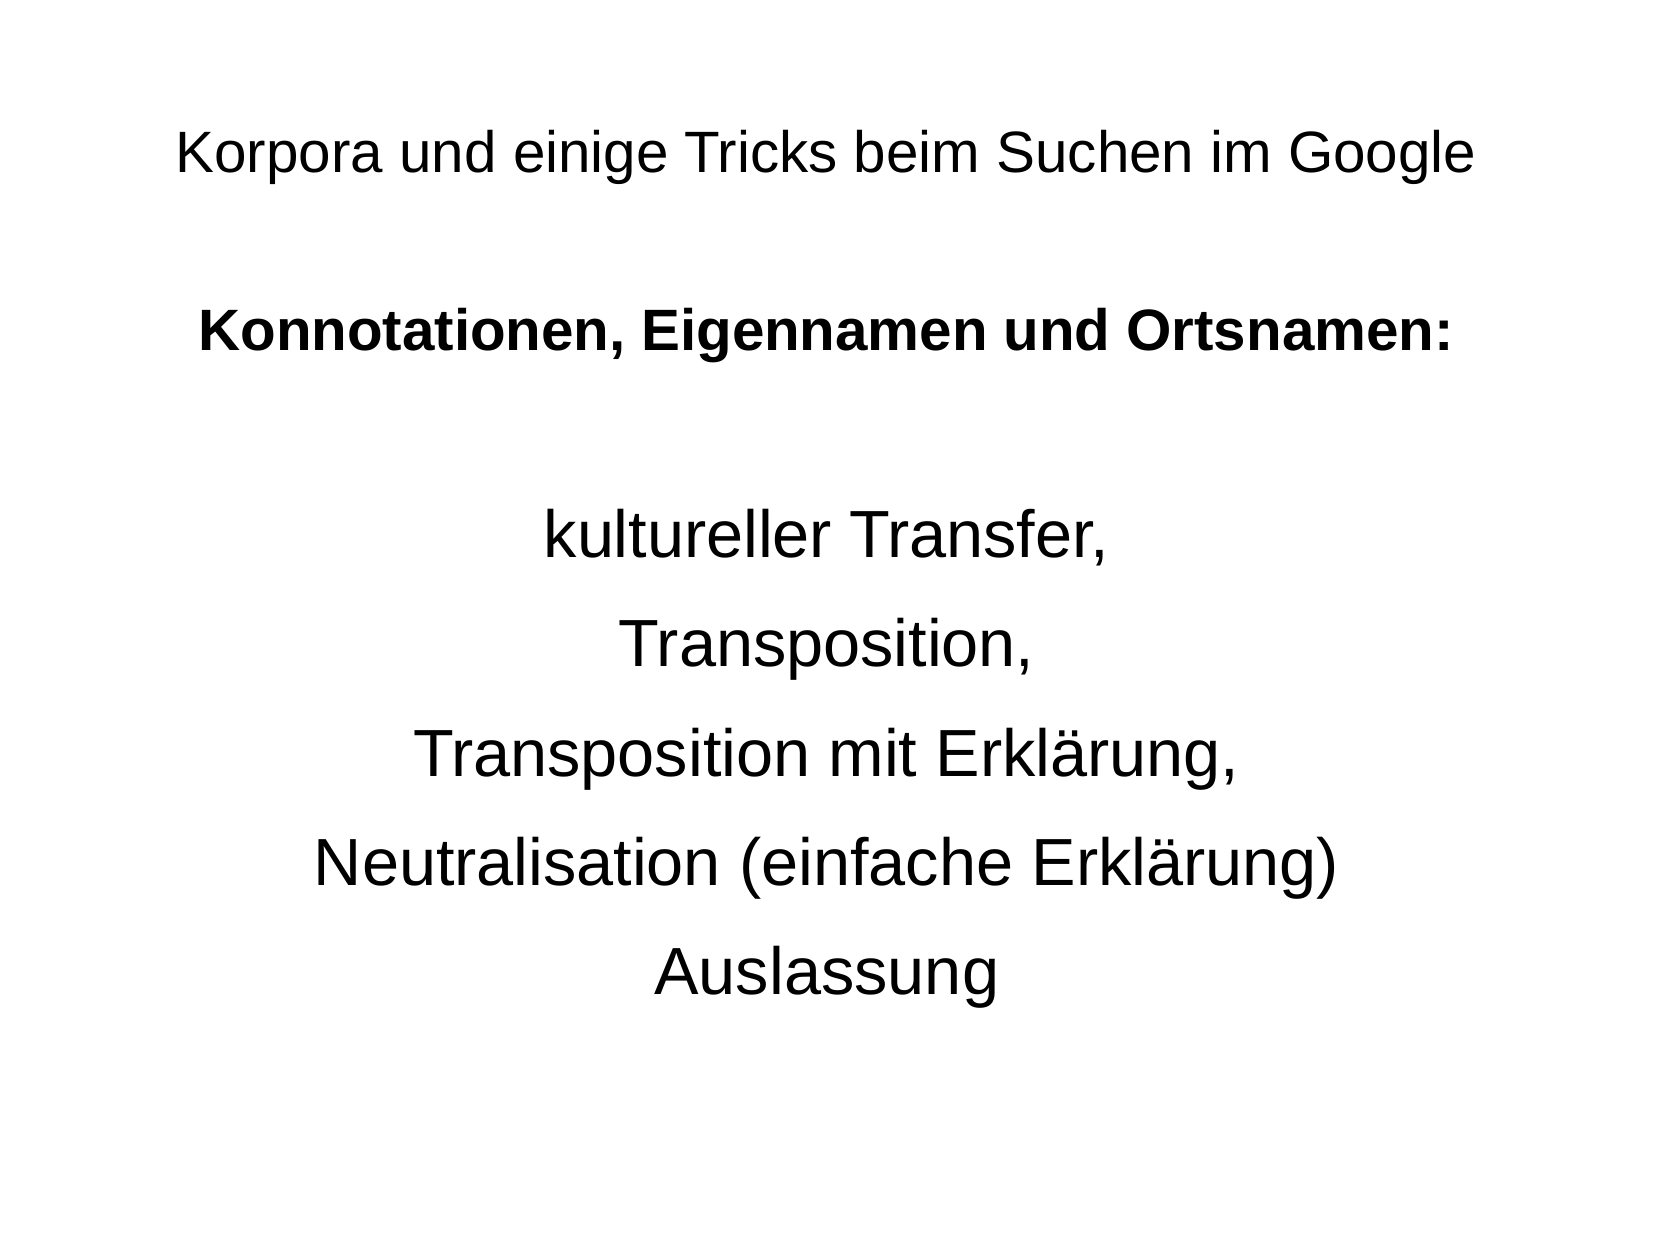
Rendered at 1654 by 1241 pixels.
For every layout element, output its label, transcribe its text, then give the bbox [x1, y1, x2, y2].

subtitle Konnotationen, Eigennamen und Ortsnamen: kultureller Transfer, Transposition, Transposition mit Erklärung, Neutralisation (einfache Erklärung) Auslassung [82, 290, 1571, 1010]
title Korpora und einige Tricks beim Suchen im Google [82, 49, 1571, 257]
